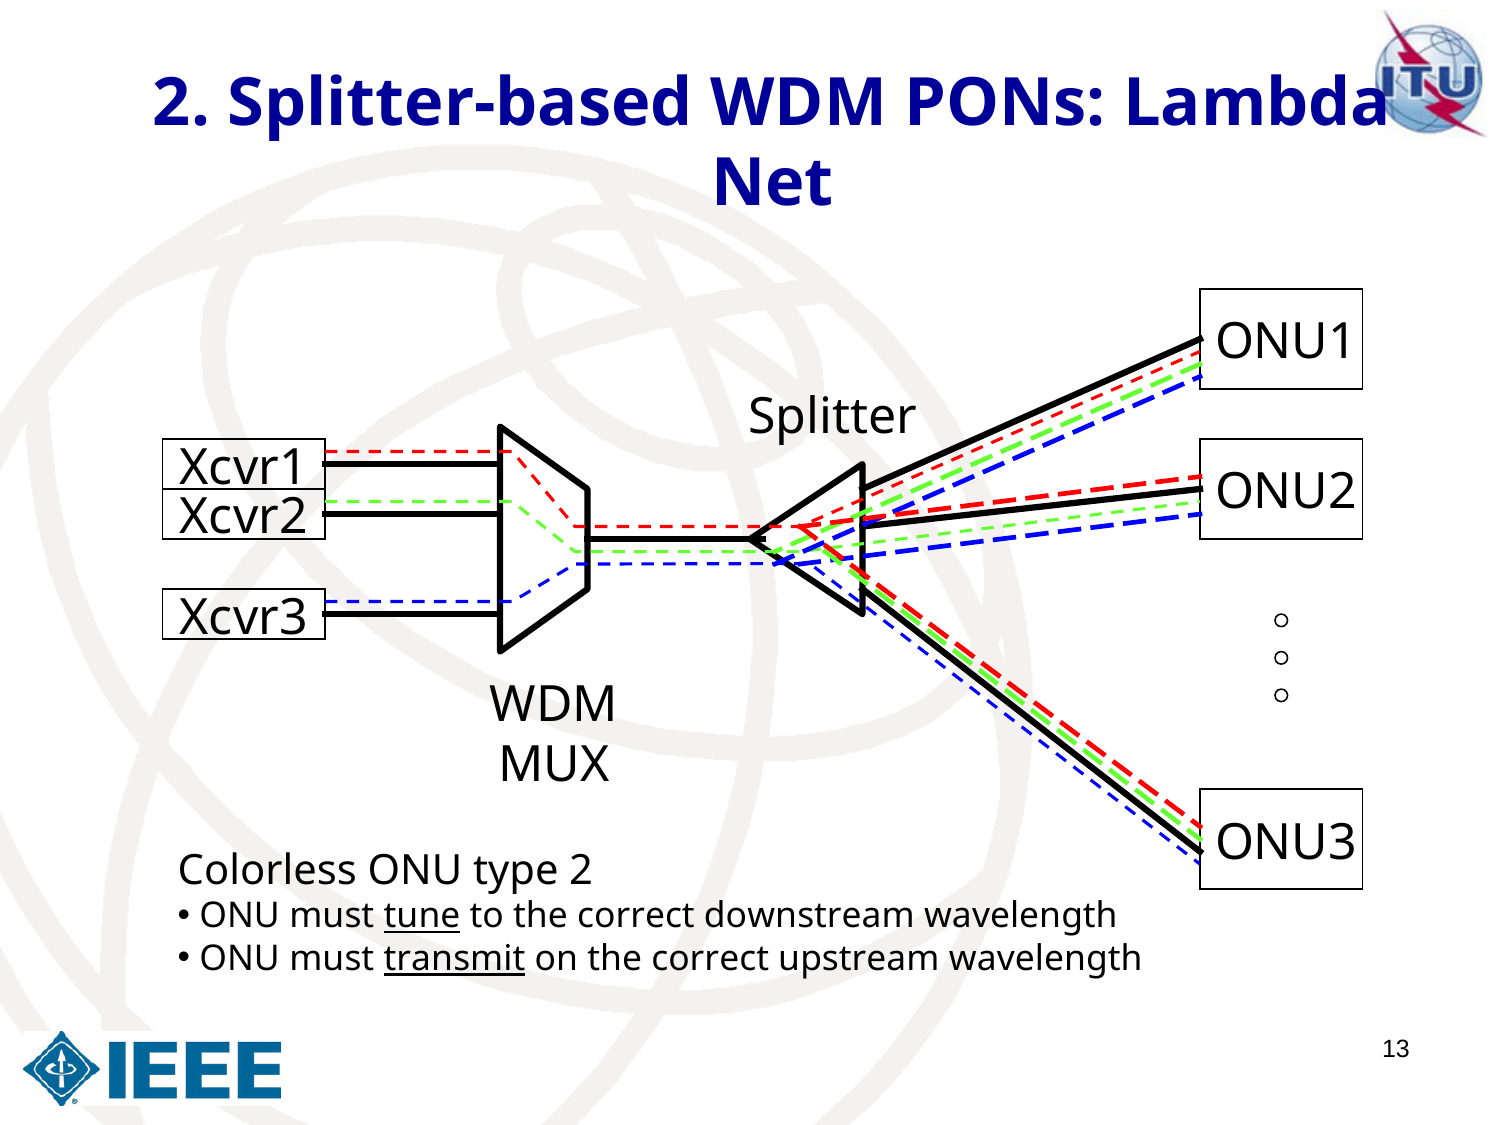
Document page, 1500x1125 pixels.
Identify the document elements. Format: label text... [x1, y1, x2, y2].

picture [762, 471, 859, 607]
text_box ONU2 [1200, 439, 1363, 539]
picture [0, 125, 1058, 1125]
text_box Colorless ONU type 2 ONU must tune to the correct downstream wavelength ONU must transmit on the correct upstream wavelength [162, 834, 1159, 986]
picture [504, 434, 584, 644]
text_box Xcvr2 [162, 488, 325, 539]
title 2. Splitter-based WDM PONs: Lambda Net [71, 45, 1474, 233]
text_box <numéro> [1112, 1025, 1426, 1101]
picture [325, 467, 496, 511]
text_box ONU3 [1200, 789, 1363, 890]
text_box Xcvr1 [162, 439, 325, 488]
text_box ONU1 [1200, 289, 1363, 389]
text_box Splitter [733, 376, 933, 452]
picture [866, 407, 1058, 521]
text_box Xcvr3 [162, 589, 325, 640]
picture [866, 509, 1058, 736]
picture [1330, 0, 1500, 158]
text_box WDM MUX [474, 664, 634, 800]
